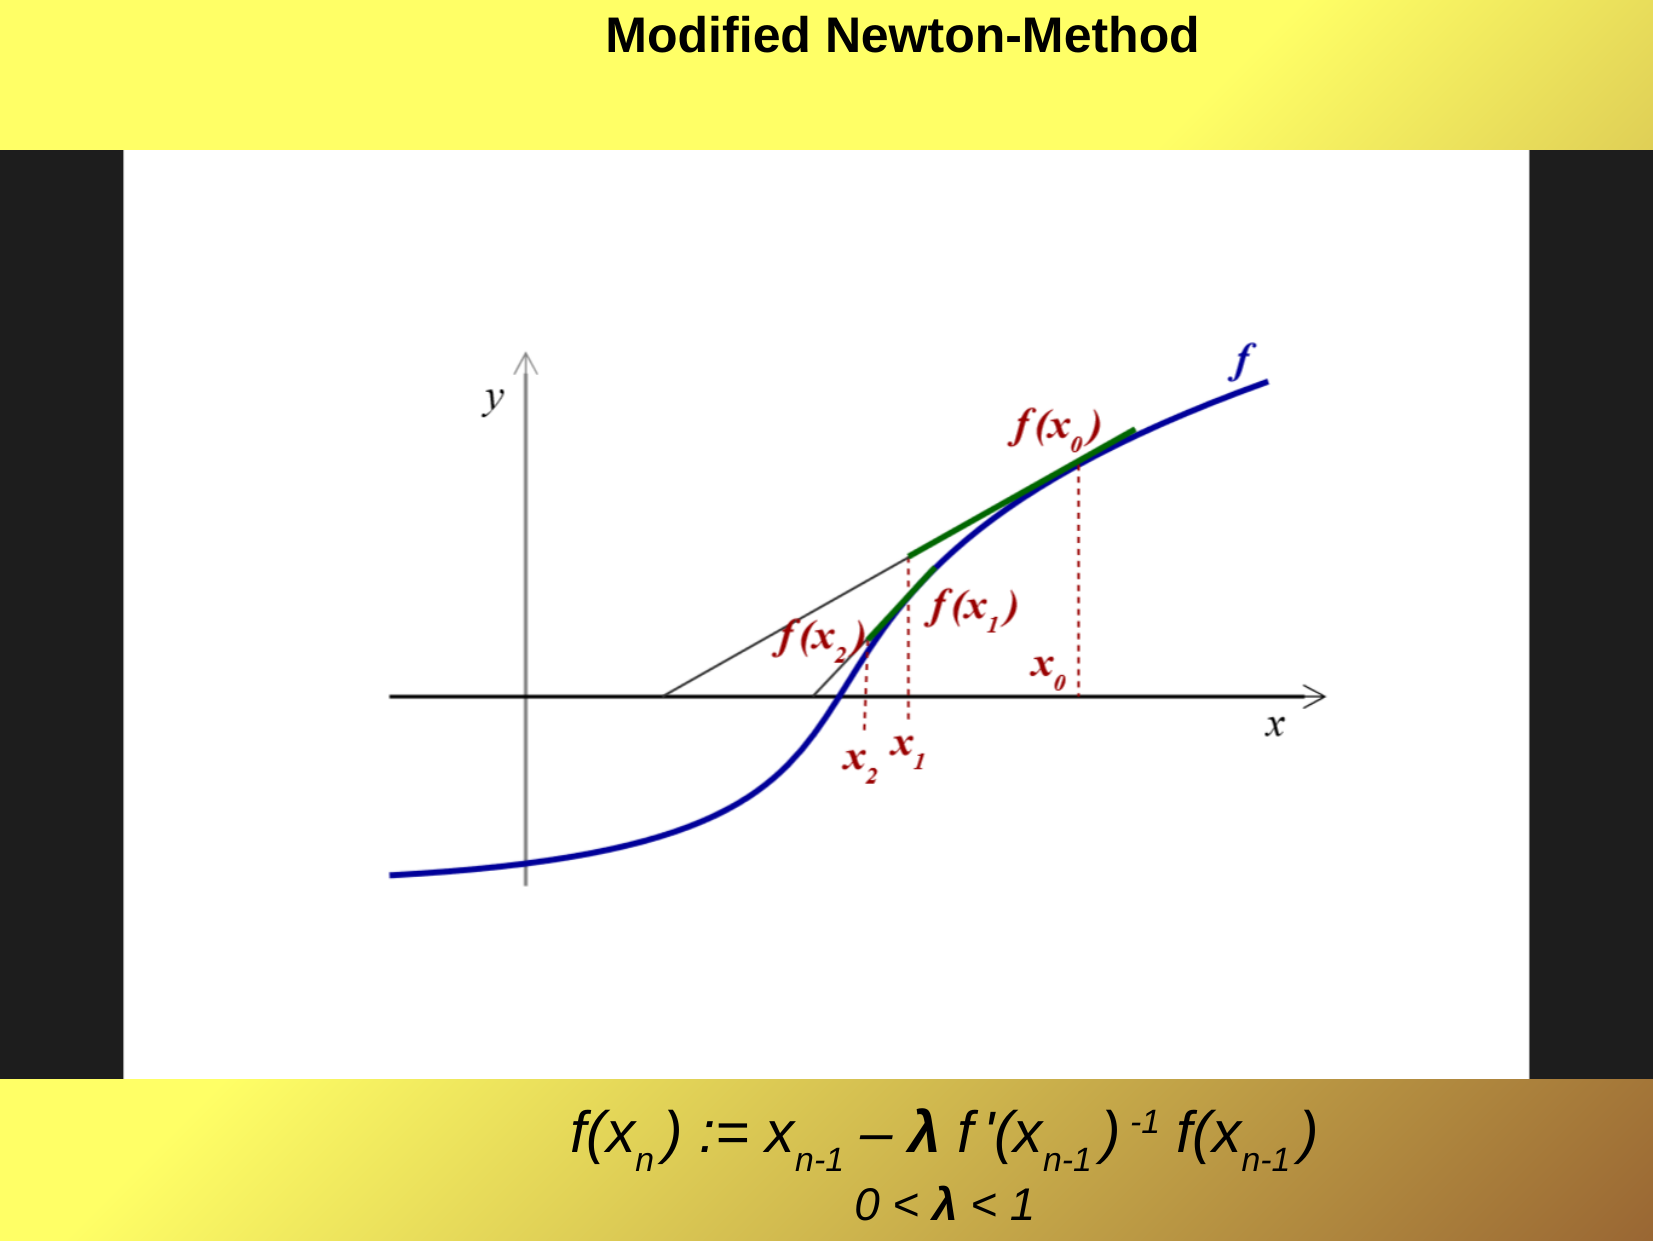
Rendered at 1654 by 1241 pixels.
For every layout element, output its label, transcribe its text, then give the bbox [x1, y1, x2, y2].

picture [0, 150, 1653, 1079]
text_box f(xn ) := xn-1 – λ f '(xn-1 ) -1 f(xn-1 ) 0 < λ < 1 [501, 1092, 1388, 1241]
text_box Modified Newton-Method [590, 0, 1565, 72]
